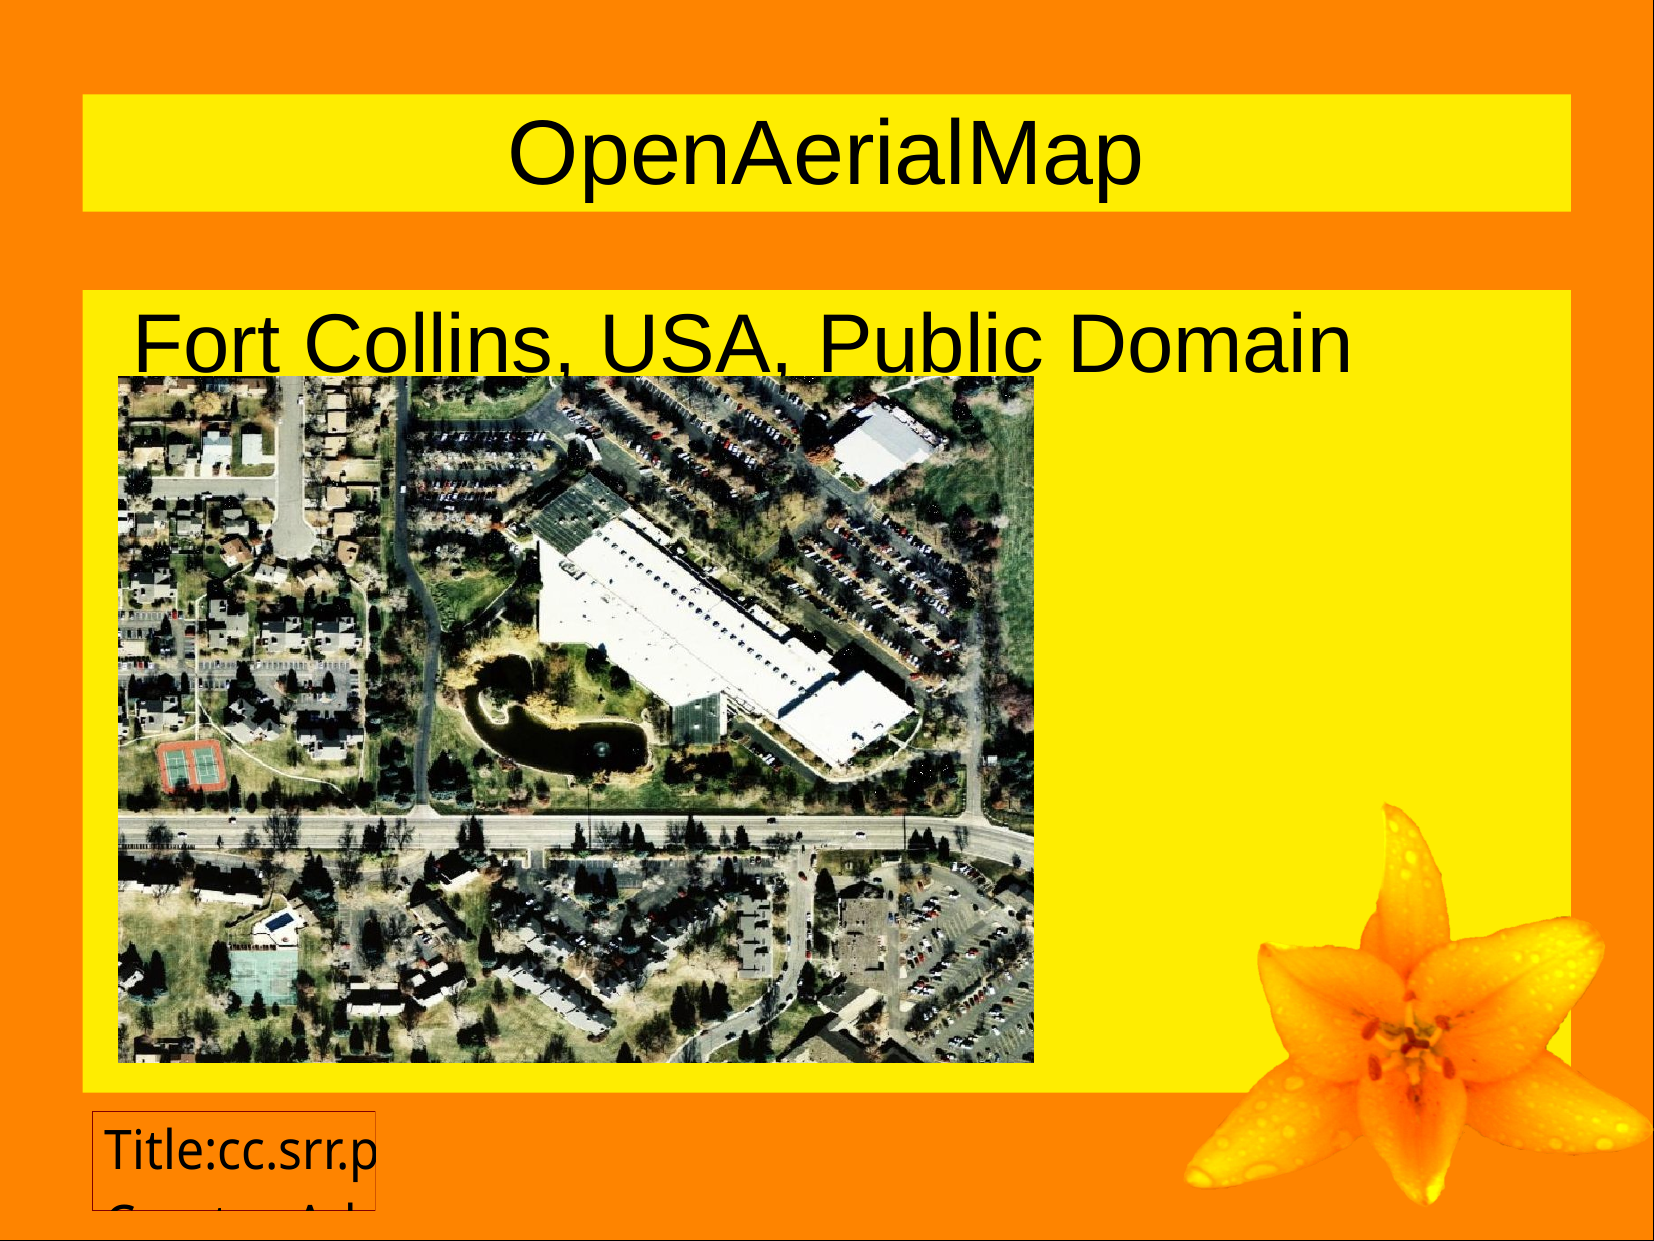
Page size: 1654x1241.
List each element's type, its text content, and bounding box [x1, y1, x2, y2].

text_box OpenAerialMap [82, 94, 1571, 212]
picture [118, 376, 1034, 1063]
text_box [0, 0, 1654, 1241]
picture [1181, 767, 1654, 1241]
text_box Fort Collins, USA, Public Domain [82, 290, 1571, 1093]
picture [88, 1108, 376, 1211]
